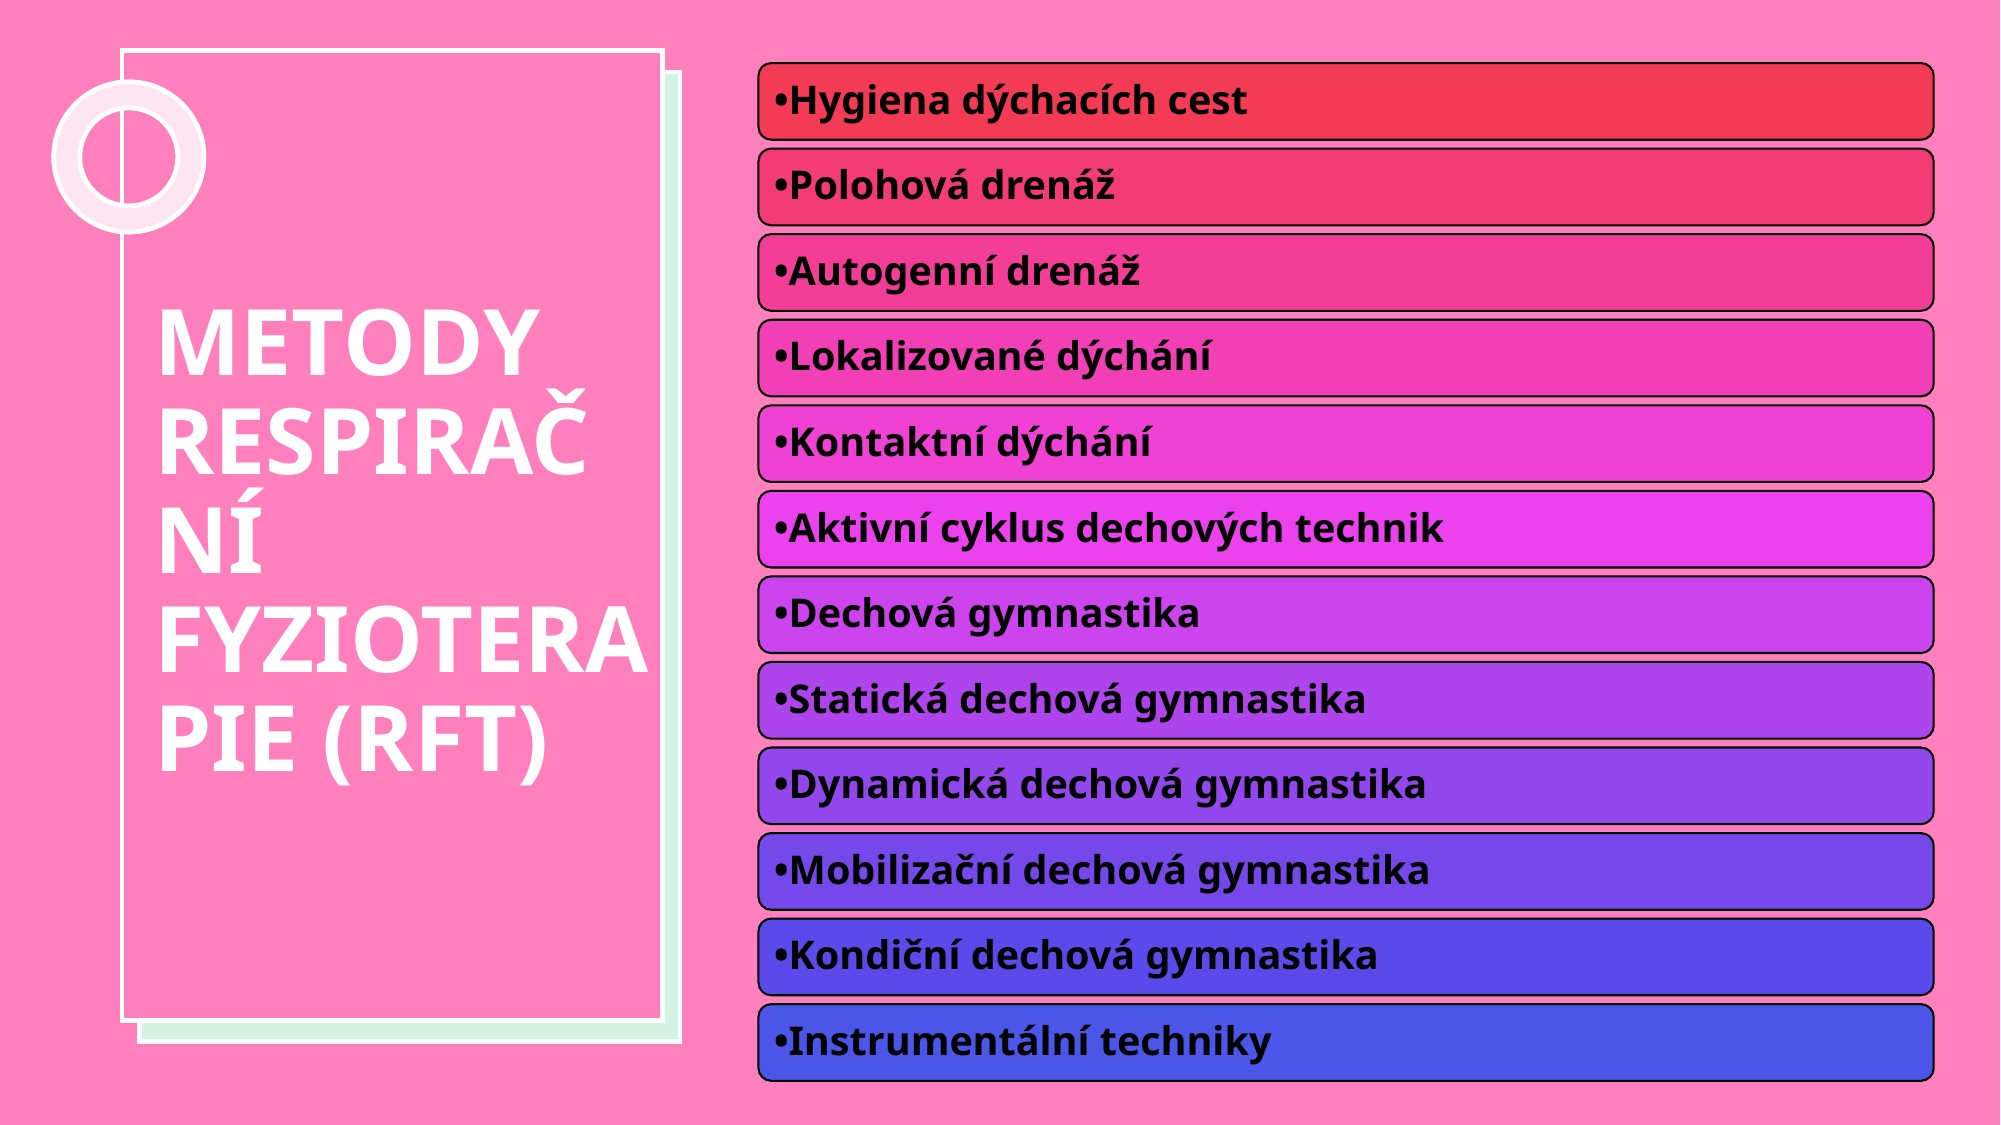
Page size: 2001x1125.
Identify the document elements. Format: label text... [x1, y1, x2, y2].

text_box •Mobilizační dechová gymnastika [758, 833, 1934, 910]
text_box •Hygiena dýchacích cest [758, 63, 1934, 140]
text_box •Dechová gymnastika [758, 576, 1934, 654]
text_box •Lokalizované dýchání [758, 319, 1934, 397]
text_box •Aktivní cyklus dechových technik [758, 490, 1934, 568]
text_box [0, 0, 2000, 1125]
text_box •Kontaktní dýchání [758, 405, 1934, 482]
text_box •Statická dechová gymnastika [758, 661, 1934, 739]
text_box •Dynamická dechová gymnastika [758, 747, 1934, 825]
text_box •Polohová drenáž [758, 148, 1934, 226]
title METODY RESPIRAČNÍ FYZIOTERAPIE (RFT) [139, 196, 665, 892]
text_box •Kondiční dechová gymnastika [758, 918, 1934, 996]
text_box •Instrumentální techniky [758, 1004, 1934, 1081]
text_box •Autogenní drenáž [758, 234, 1934, 311]
